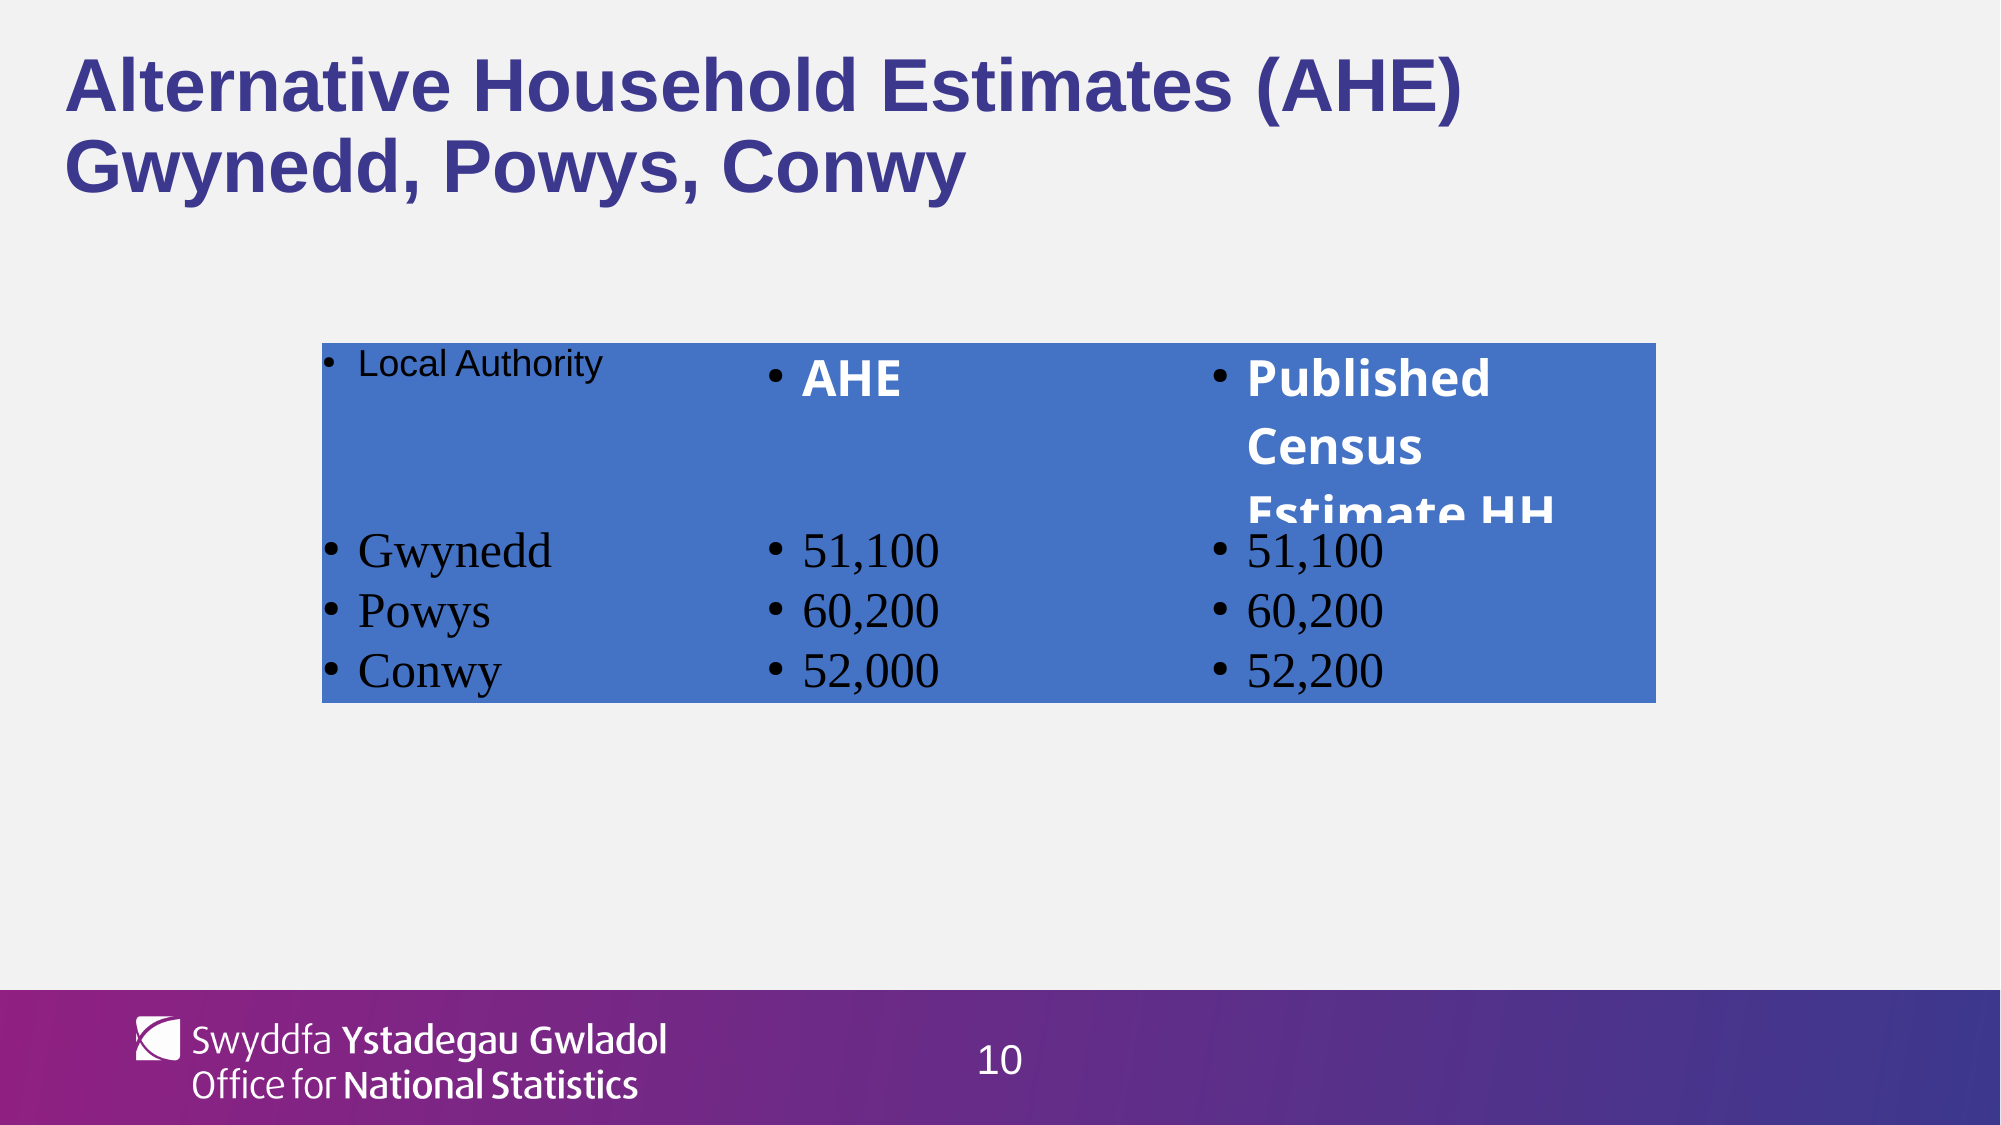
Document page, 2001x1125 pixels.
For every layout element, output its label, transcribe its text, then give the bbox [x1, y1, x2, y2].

text_box 10 [764, 1025, 1236, 1086]
table_cell Powys [322, 583, 767, 643]
title Alternative Household Estimates (AHE) Gwynedd, Powys, Conwy [64, 39, 1939, 219]
table_header AHE [767, 343, 1211, 523]
table_header Local Authority [322, 343, 767, 523]
table_cell 51,100 [1211, 523, 1656, 583]
table_header Published Census Estimate HH [1211, 343, 1656, 523]
table_cell 60,200 [767, 583, 1211, 643]
table_cell Conwy [322, 643, 767, 703]
table_cell Gwynedd [322, 523, 767, 583]
table_cell 52,000 [767, 643, 1211, 703]
table_cell 51,100 [767, 523, 1211, 583]
table_cell 52,200 [1211, 643, 1656, 703]
table_cell 60,200 [1211, 583, 1656, 643]
